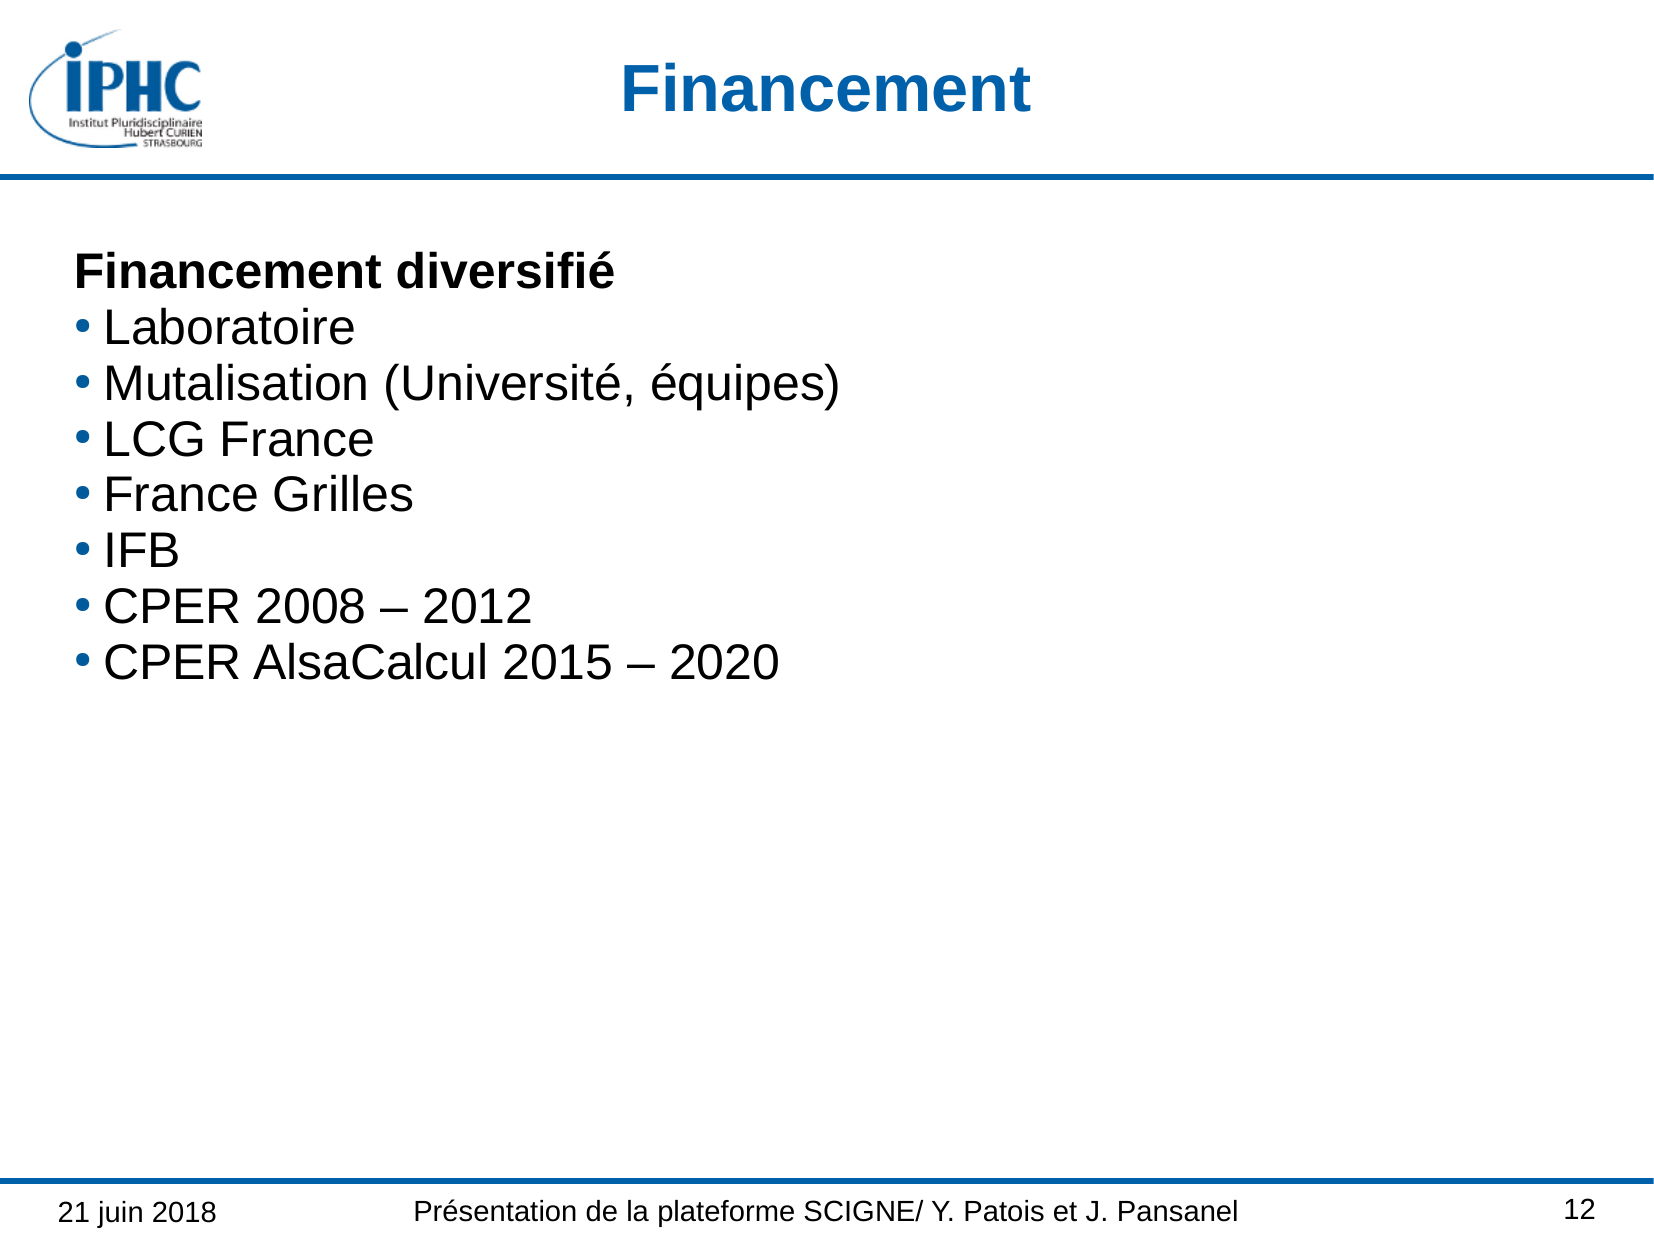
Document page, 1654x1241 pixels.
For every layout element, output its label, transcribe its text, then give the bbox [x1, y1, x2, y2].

picture [29, 29, 202, 148]
text_box Financement [605, 43, 1048, 134]
text_box Financement diversifié Laboratoire Mutalisation (Université, équipes) LCG France France Grilles IFB CPER 2008 – 2012 CPER AlsaCalcul 2015 – 2020 [59, 236, 1595, 809]
